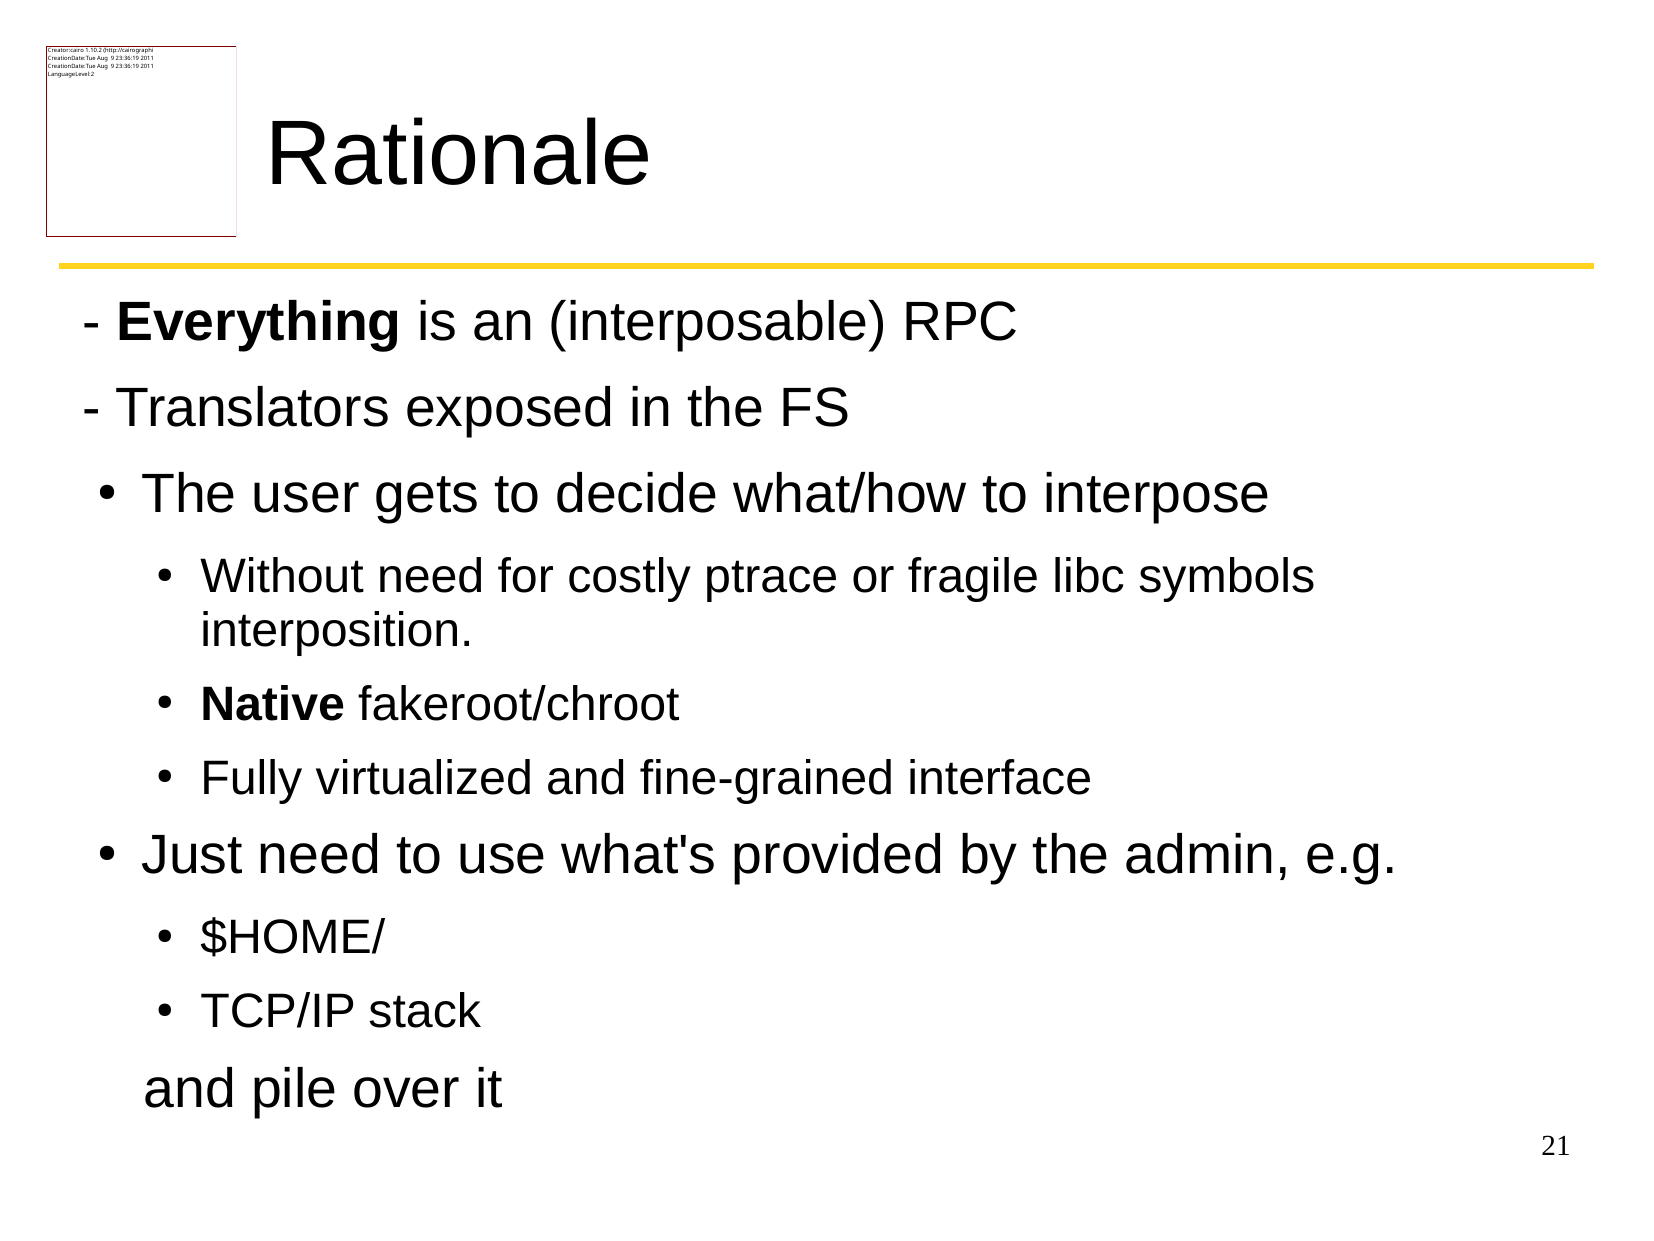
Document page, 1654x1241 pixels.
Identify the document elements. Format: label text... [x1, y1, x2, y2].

title Rationale [265, 49, 1571, 257]
list - Everything is an (interposable) RPC - Translators exposed in the FS The user gets to decide what/how to interpose Without need for costly ptrace or fragile libc symbols interposition. Native fakeroot/chroot Fully virtualized and fine-grained interface Just need to use what's provided by the admin, e.g. $HOME/ TCP/IP stack and pile over it [82, 290, 1571, 1123]
